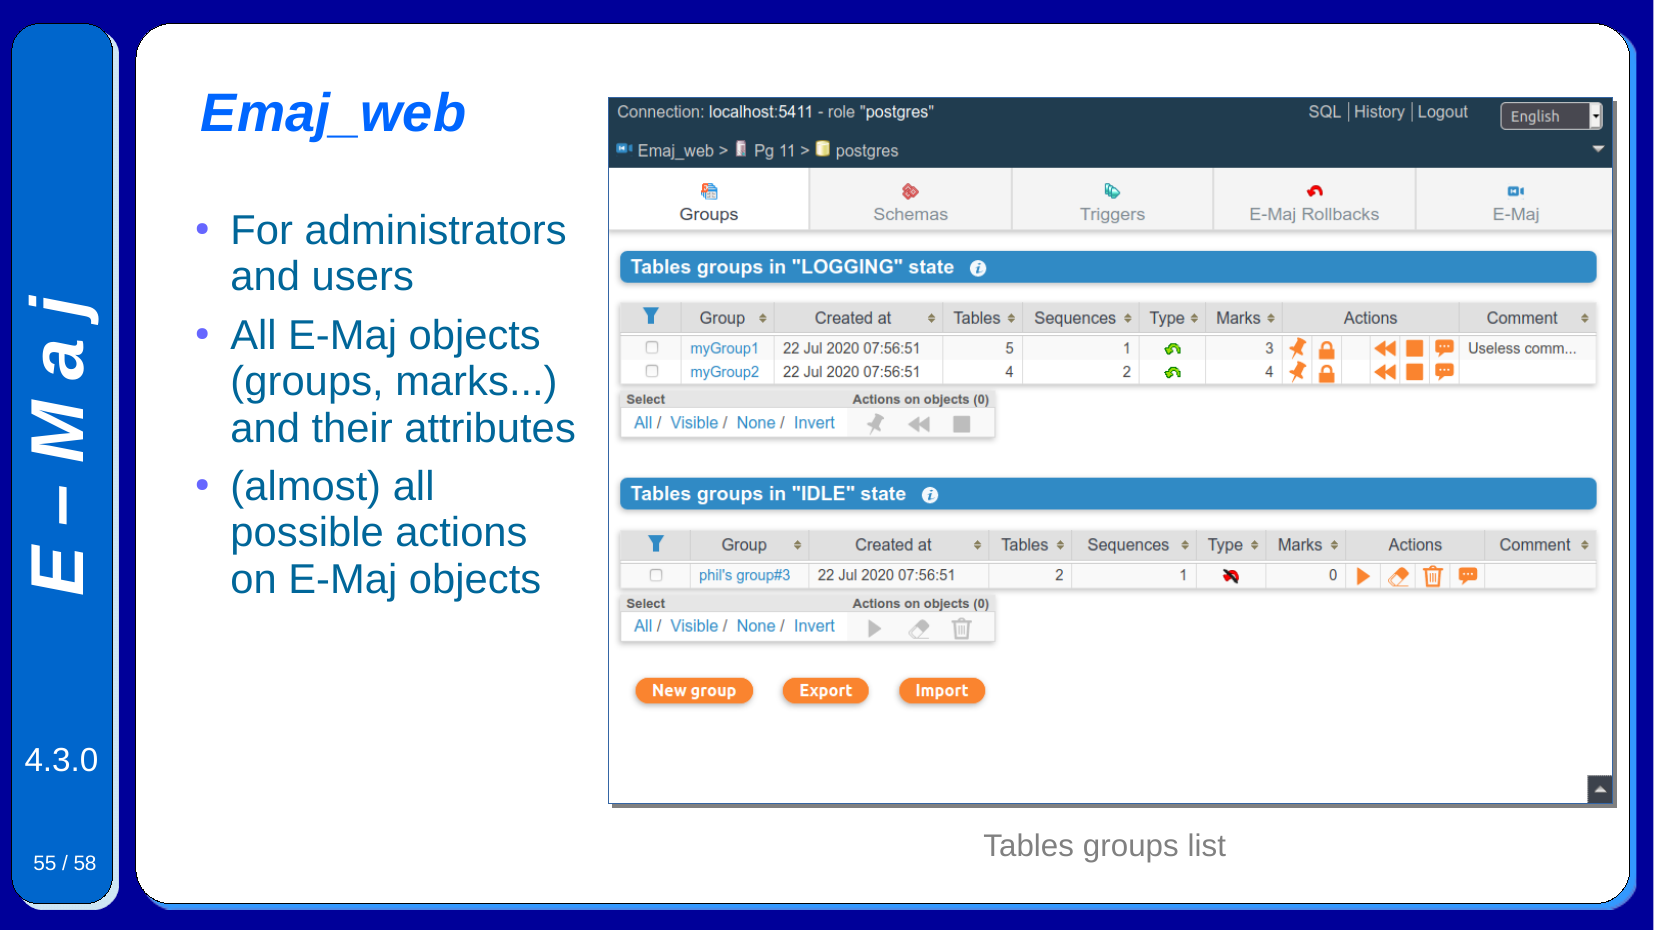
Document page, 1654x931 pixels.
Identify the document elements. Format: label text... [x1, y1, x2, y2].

list For administrators and users All E-Maj objects (groups, marks...) and their attributes (almost) all possible actions on E-Maj objects [177, 206, 579, 697]
text_box Tables groups list [968, 820, 1247, 871]
picture [608, 97, 1613, 804]
title Emaj_web [200, 34, 1575, 191]
